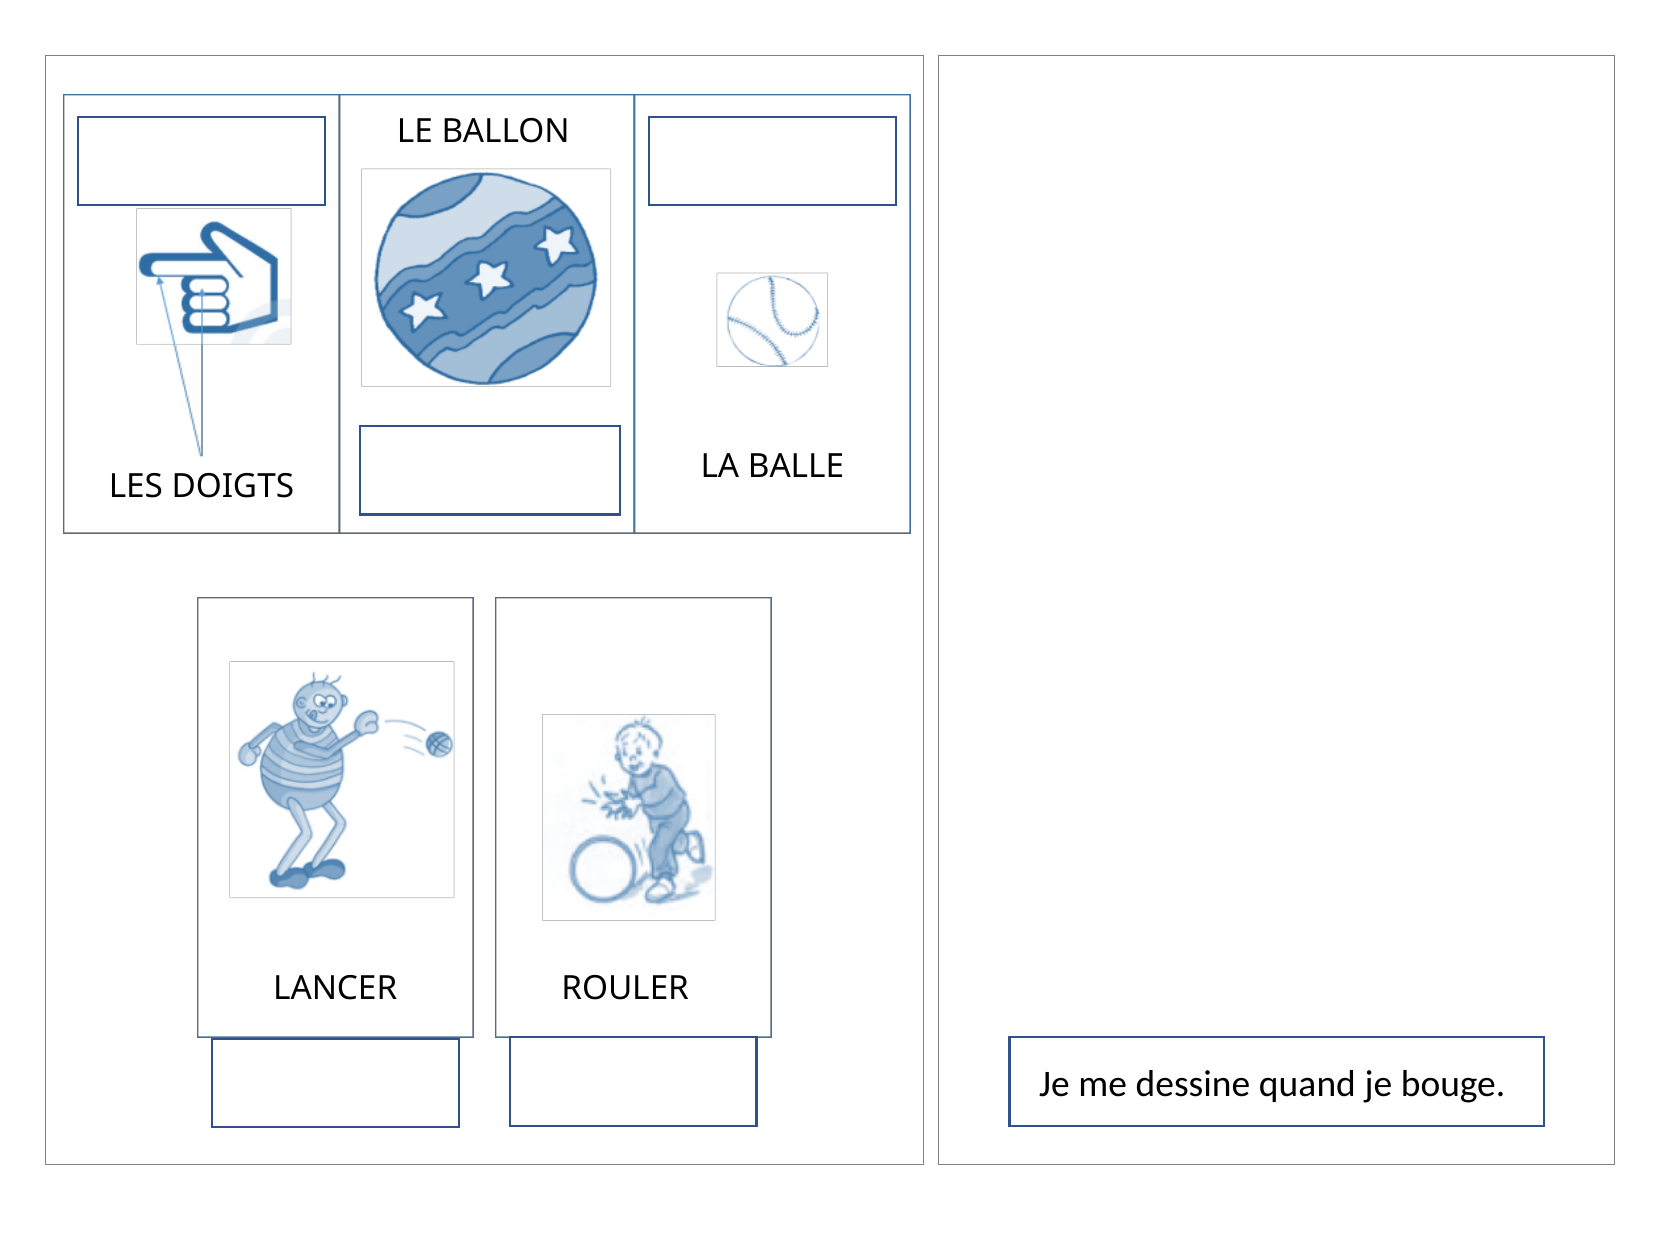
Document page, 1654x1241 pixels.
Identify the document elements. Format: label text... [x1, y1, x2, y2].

text_box LA BALLE [649, 437, 896, 493]
picture [495, 597, 772, 1038]
text_box LE BALLON [360, 102, 607, 158]
picture [63, 94, 911, 534]
text_box Je me dessine quand je bouge. [1009, 1037, 1544, 1126]
text_box LES DOIGTS [78, 456, 325, 512]
text_box ROULER [502, 958, 749, 1014]
text_box [45, 55, 924, 1165]
picture [197, 597, 474, 1038]
text_box [938, 55, 1615, 1165]
text_box LANCER [212, 958, 459, 1014]
text_box LE BALLON [360, 158, 607, 163]
